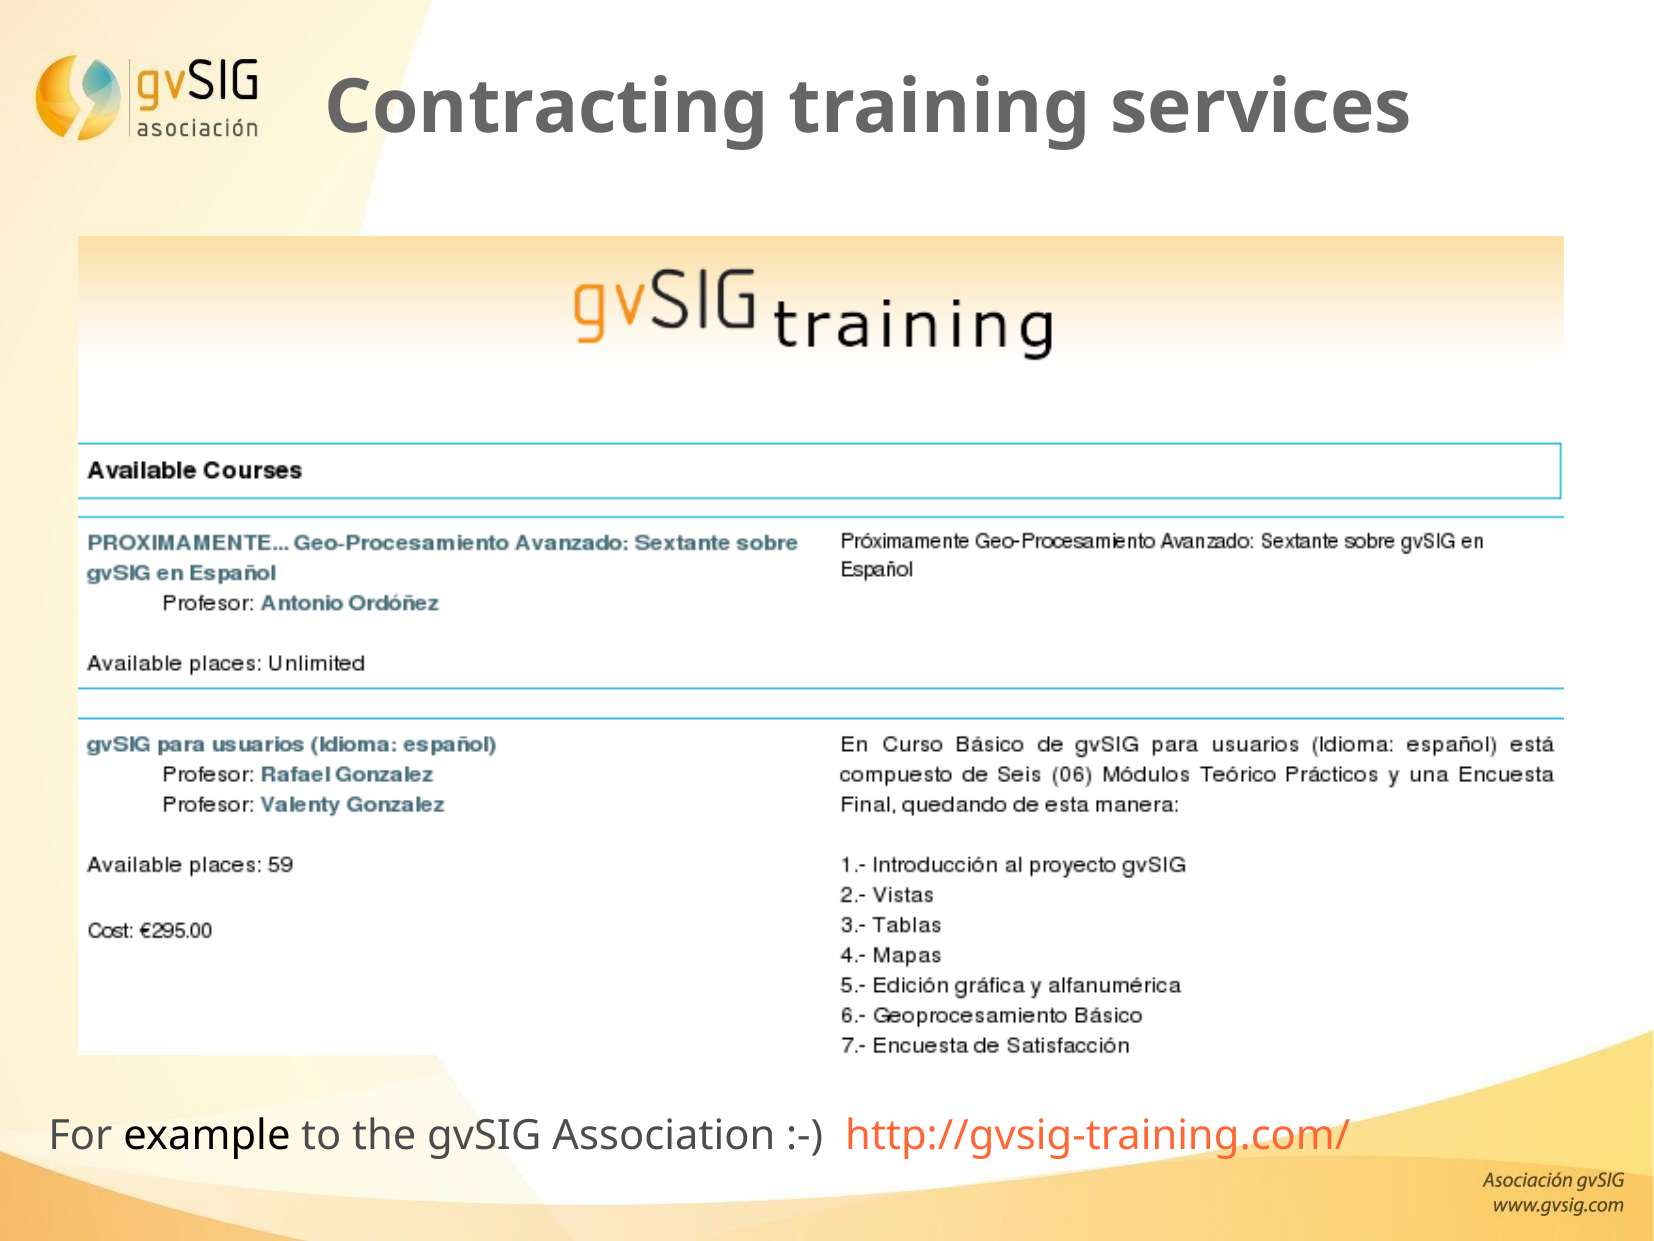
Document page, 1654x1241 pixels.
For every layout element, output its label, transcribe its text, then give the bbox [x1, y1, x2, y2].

title Contracting training services [324, 29, 1625, 178]
picture [0, 0, 1654, 1241]
text_box For example to the gvSIG Association :-) http://gvsig-training.com/ [33, 1097, 1564, 1164]
